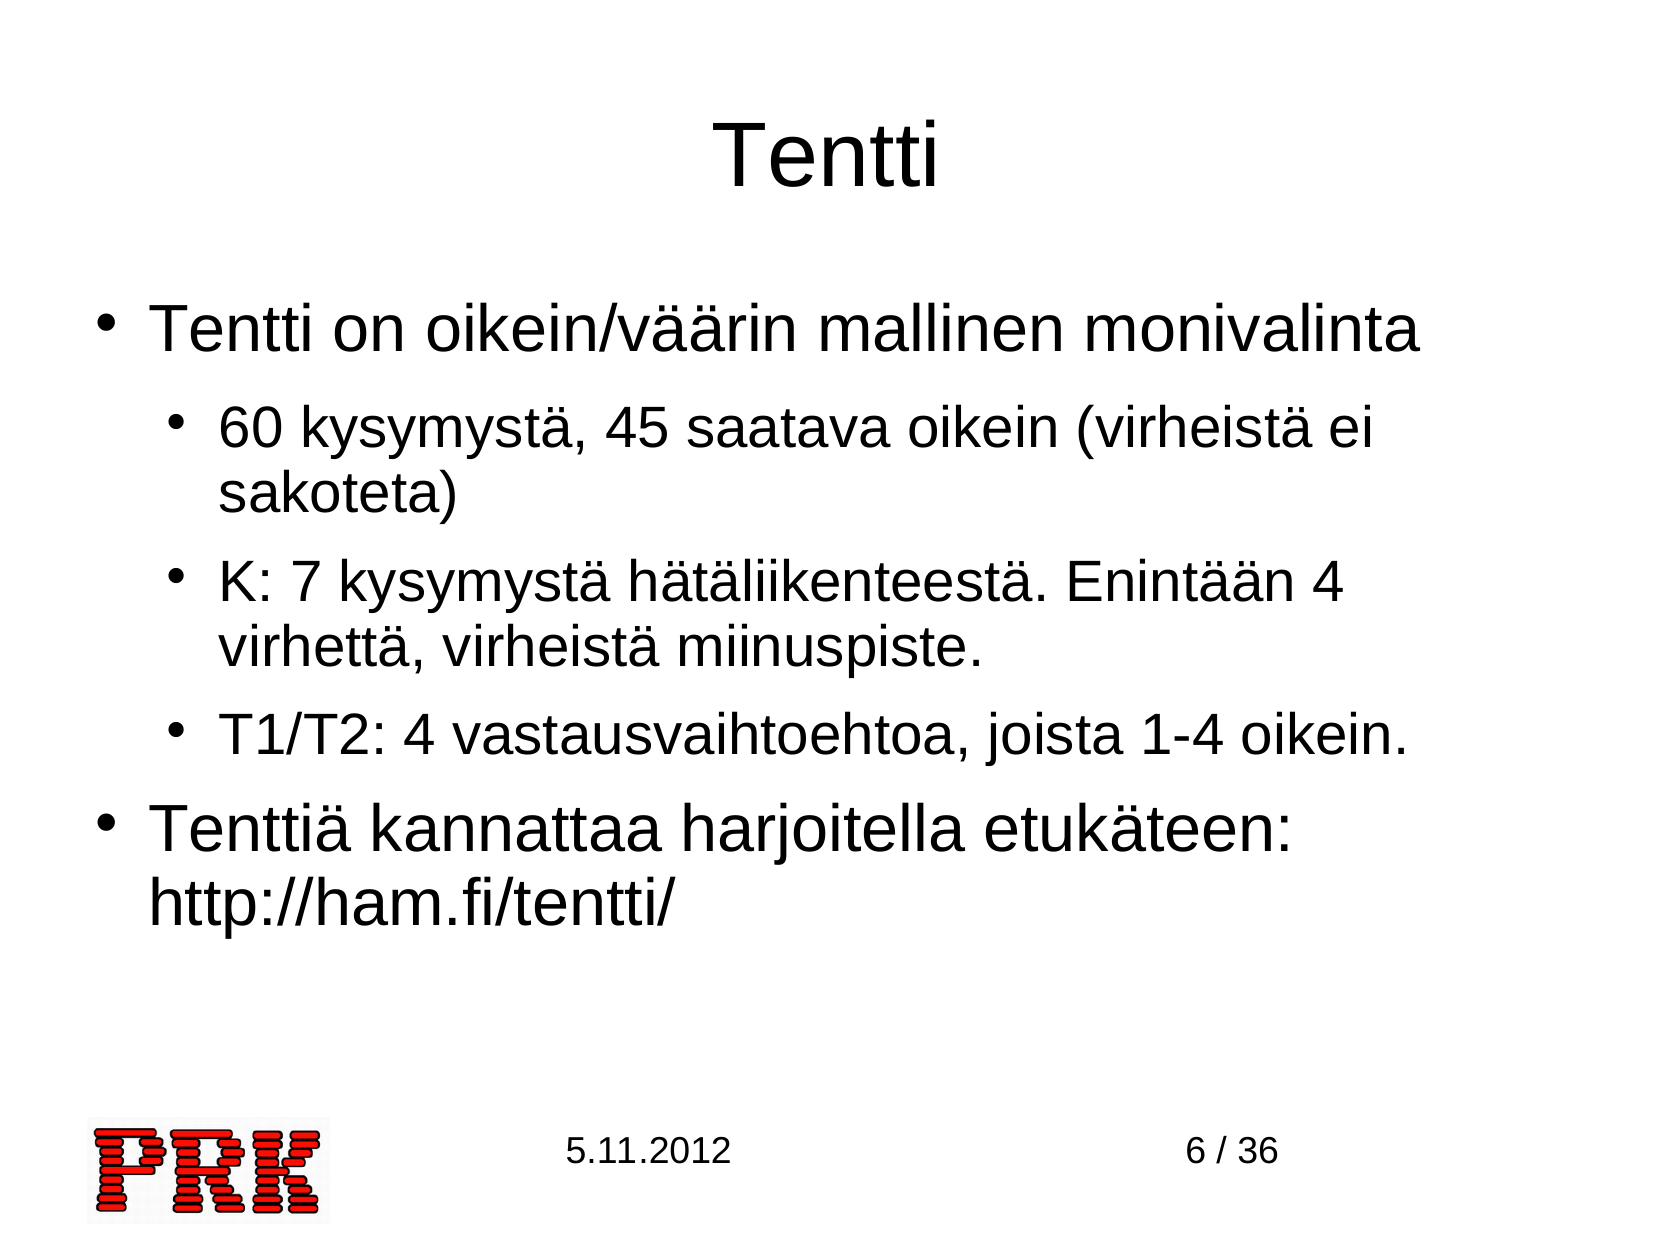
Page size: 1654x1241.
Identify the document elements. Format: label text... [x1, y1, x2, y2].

picture [87, 1117, 330, 1224]
title Tentti [82, 49, 1571, 257]
list Tentti on oikein/väärin mallinen monivalinta 60 kysymystä, 45 saatava oikein (virheistä ei sakoteta) K: 7 kysymystä hätäliikenteestä. Enintään 4 virhettä, virheistä miinuspiste. T1/T2: 4 vastausvaihtoehtoa, joista 1-4 oikein. Tenttiä kannattaa harjoitella etukäteen: http://ham.fi/tentti/ [77, 286, 1566, 1106]
